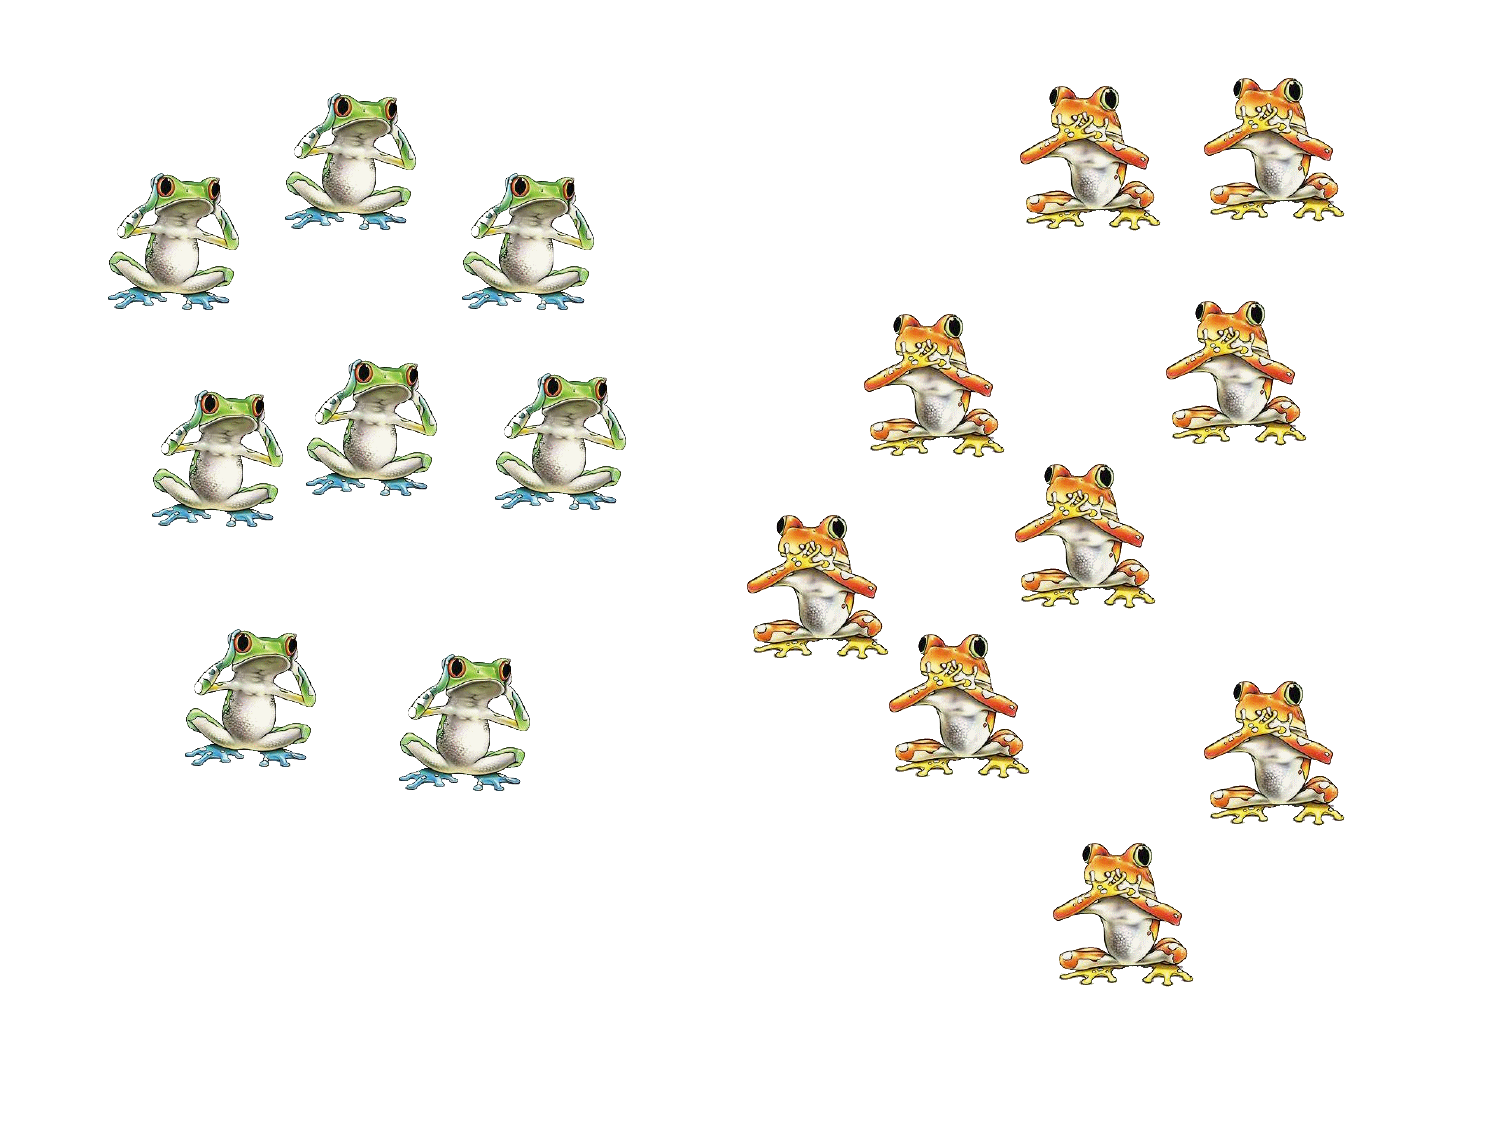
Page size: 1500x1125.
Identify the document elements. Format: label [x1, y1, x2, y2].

picture [1198, 676, 1350, 827]
picture [1014, 80, 1166, 232]
picture [152, 390, 283, 528]
picture [399, 654, 530, 792]
picture [1160, 295, 1312, 447]
picture [306, 359, 437, 496]
picture [108, 173, 239, 310]
picture [185, 629, 316, 767]
picture [858, 308, 1161, 610]
picture [462, 173, 594, 310]
picture [1047, 837, 1199, 988]
picture [741, 509, 1035, 780]
picture [1198, 72, 1350, 223]
picture [495, 373, 626, 510]
picture [285, 93, 416, 230]
